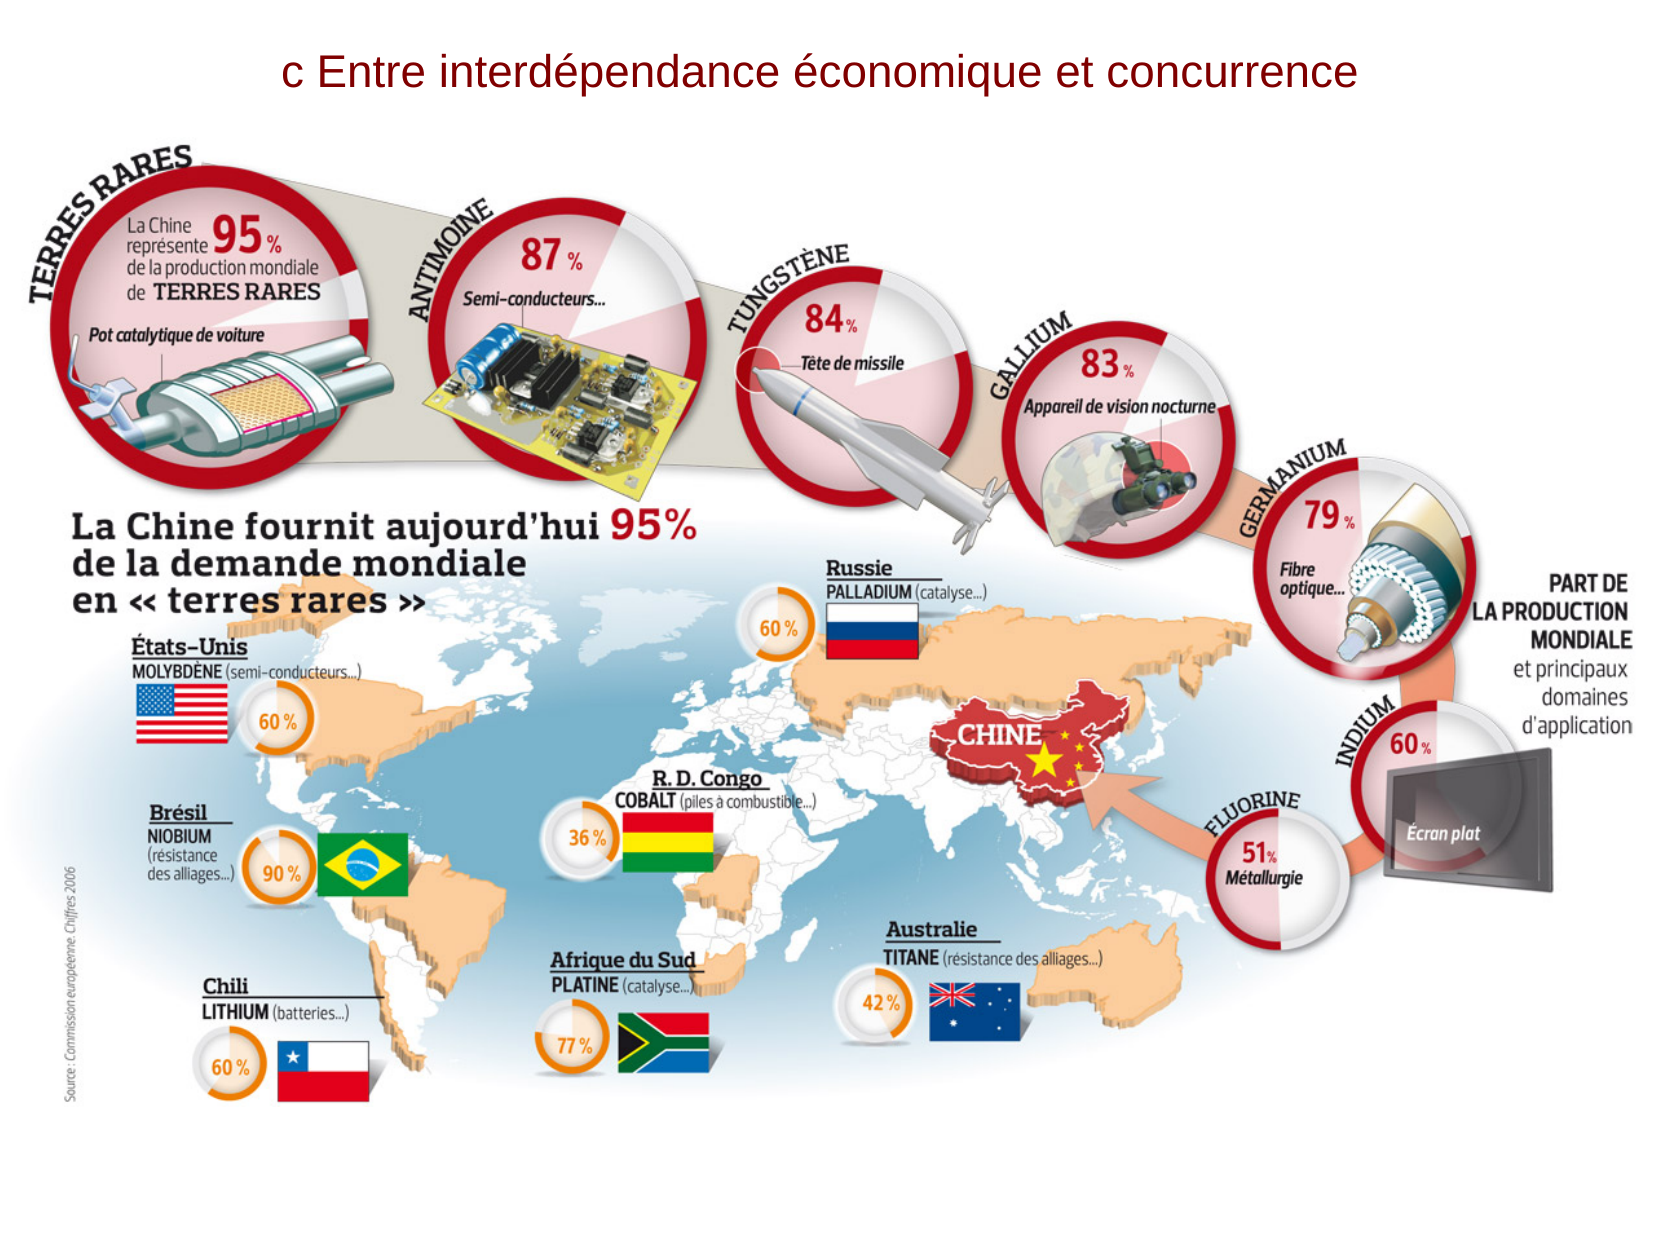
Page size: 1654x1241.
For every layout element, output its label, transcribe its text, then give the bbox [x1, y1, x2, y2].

title c Entre interdépendance économique et concurrence [82, 46, 1571, 98]
picture [1, 127, 1654, 1108]
